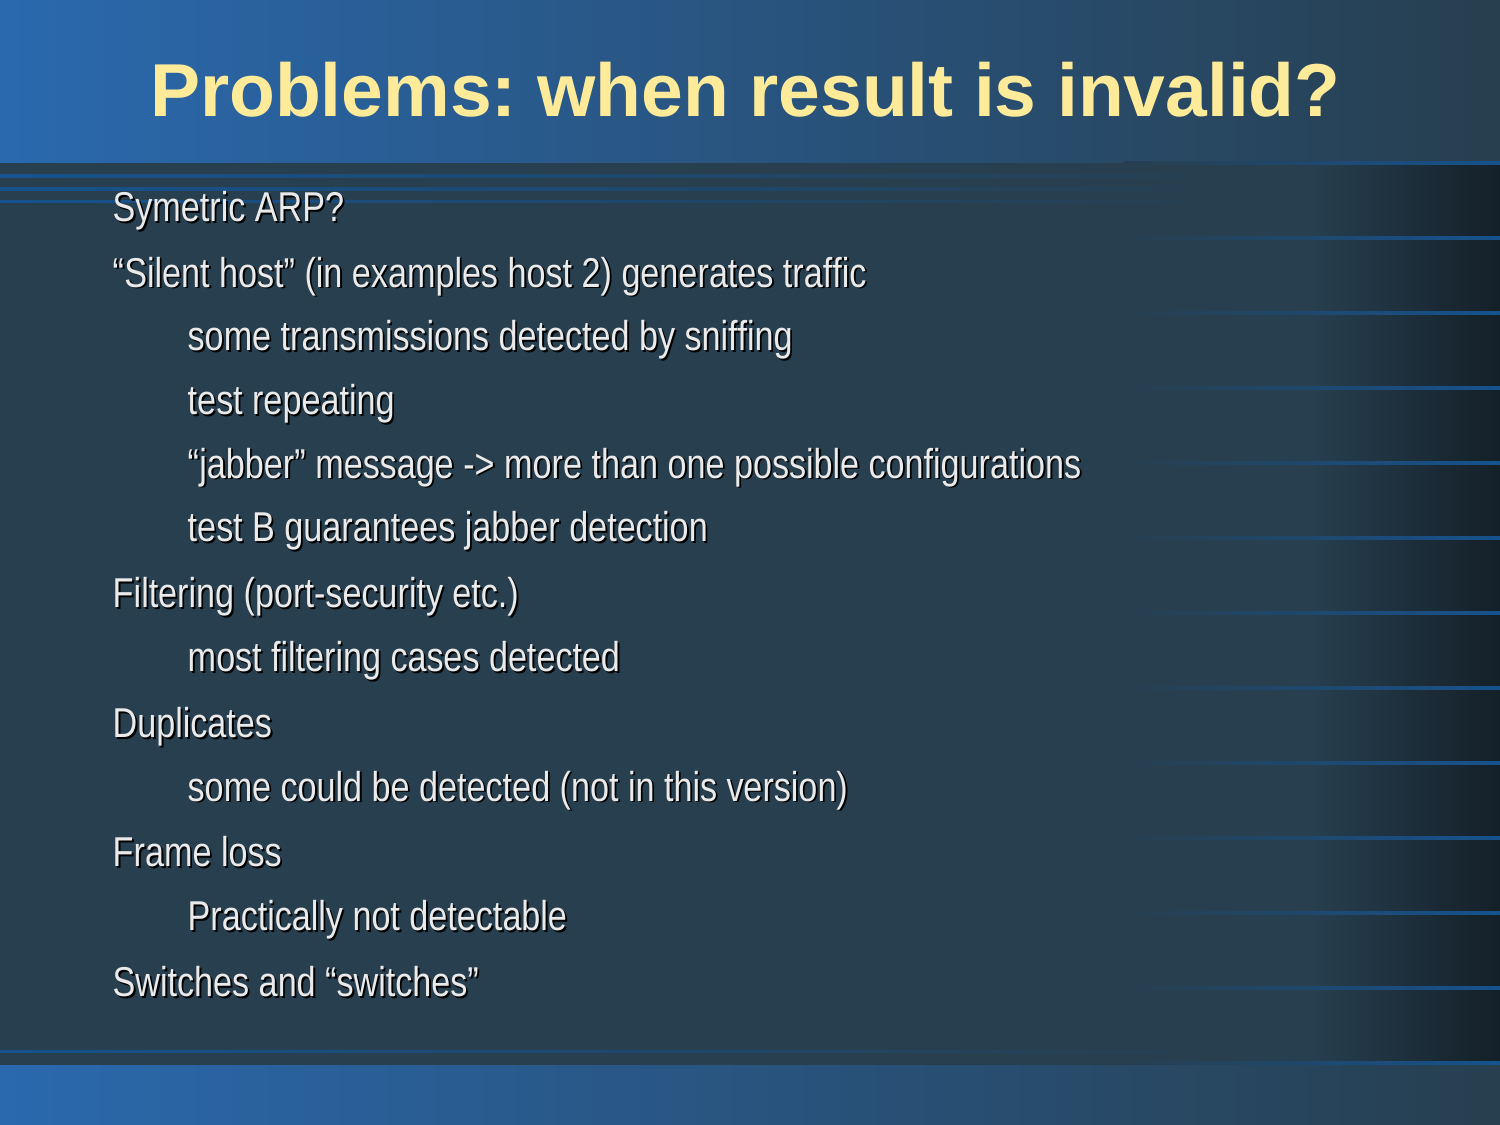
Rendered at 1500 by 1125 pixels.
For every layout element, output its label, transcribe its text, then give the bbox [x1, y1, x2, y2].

list Symetric ARP? “Silent host” (in examples host 2) generates traffic some transmissions detected by sniffing test repeating “jabber” message -> more than one possible configurations test B guarantees jabber detection Filtering (port-security etc.) most filtering cases detected Duplicates some could be detected (not in this version) Frame loss Practically not detectable Switches and “switches” [112, 180, 1388, 1063]
title Problems: when result is invalid? [83, 24, 1409, 151]
